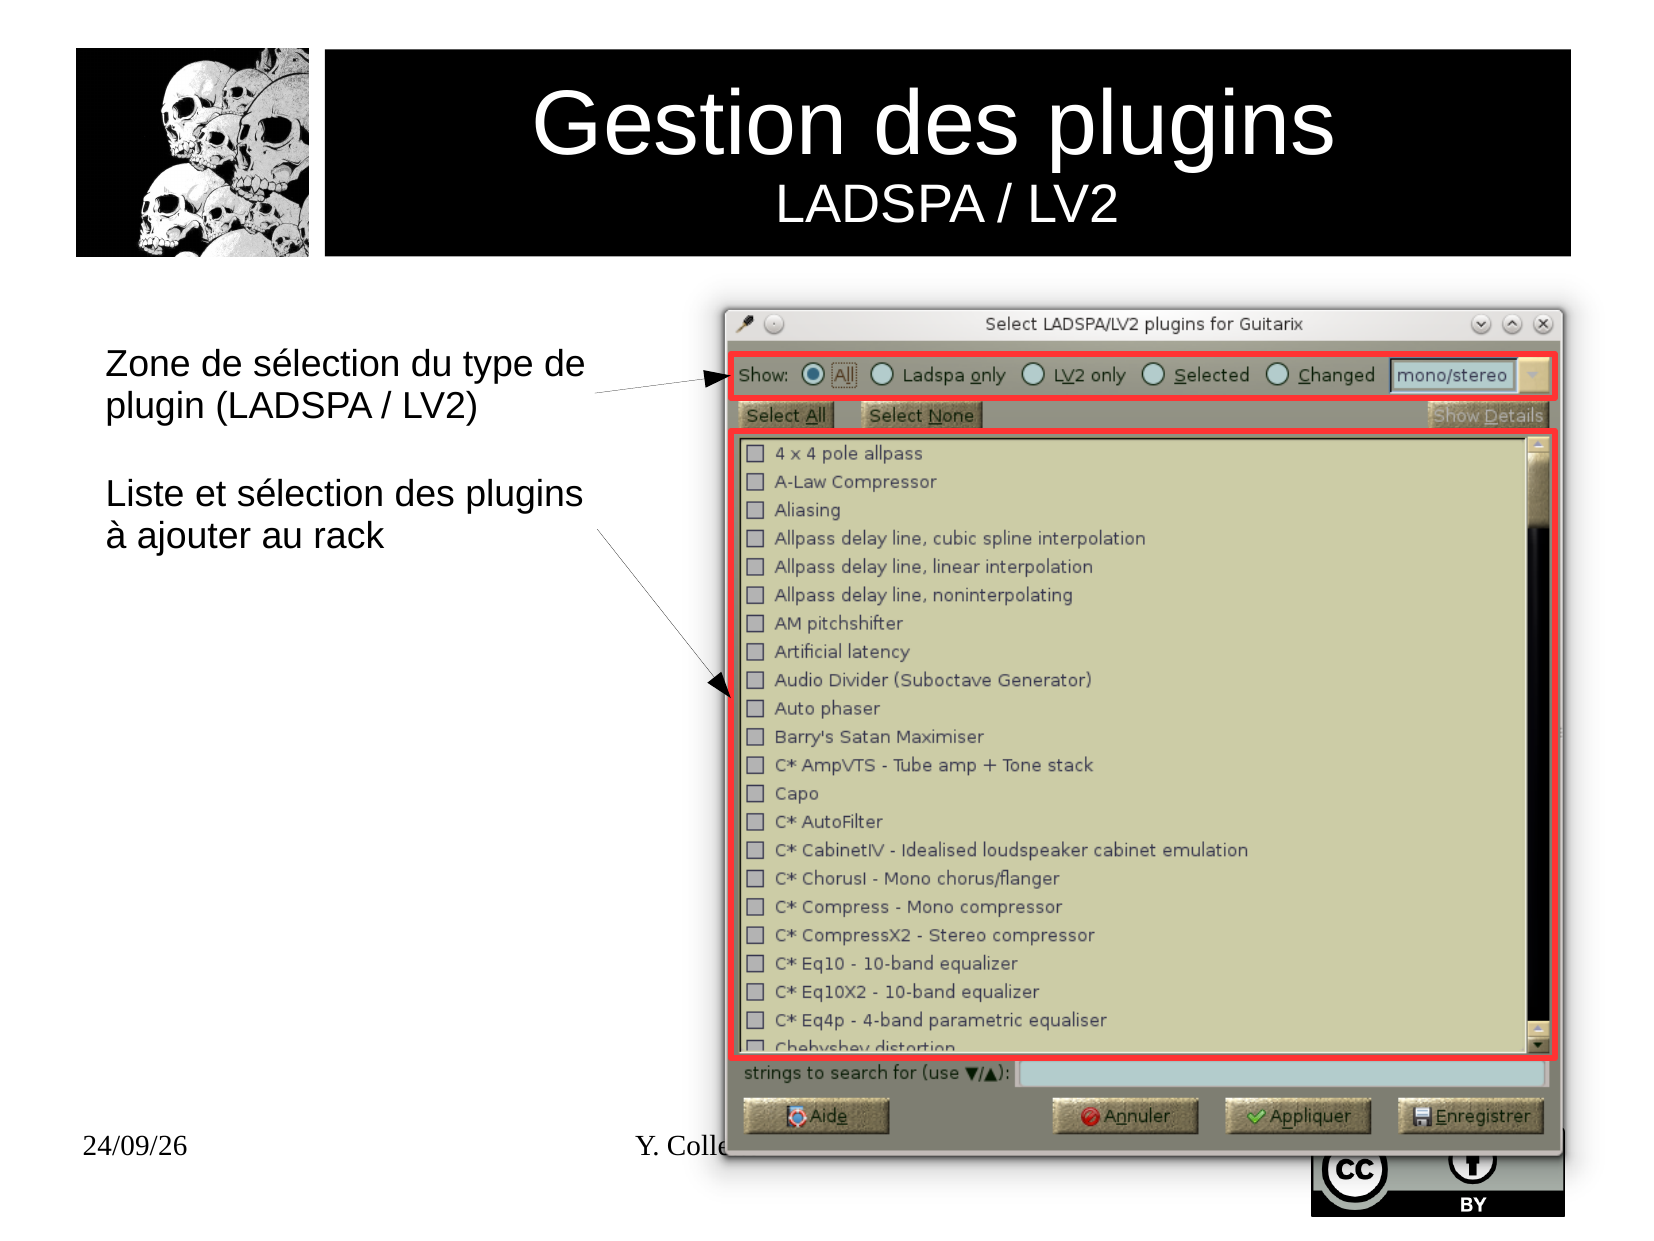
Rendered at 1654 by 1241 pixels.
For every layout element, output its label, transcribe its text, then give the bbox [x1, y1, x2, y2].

picture [734, 357, 1552, 395]
picture [671, 256, 1617, 1217]
picture [76, 48, 309, 257]
title Gestion des plugins LADSPA / LV2 [324, 49, 1571, 257]
text_box Zone de sélection du type de plugin (LADSPA / LV2) [90, 335, 618, 434]
text_box Liste et sélection des plugins à ajouter au rack [90, 465, 618, 564]
picture [734, 434, 1552, 1055]
